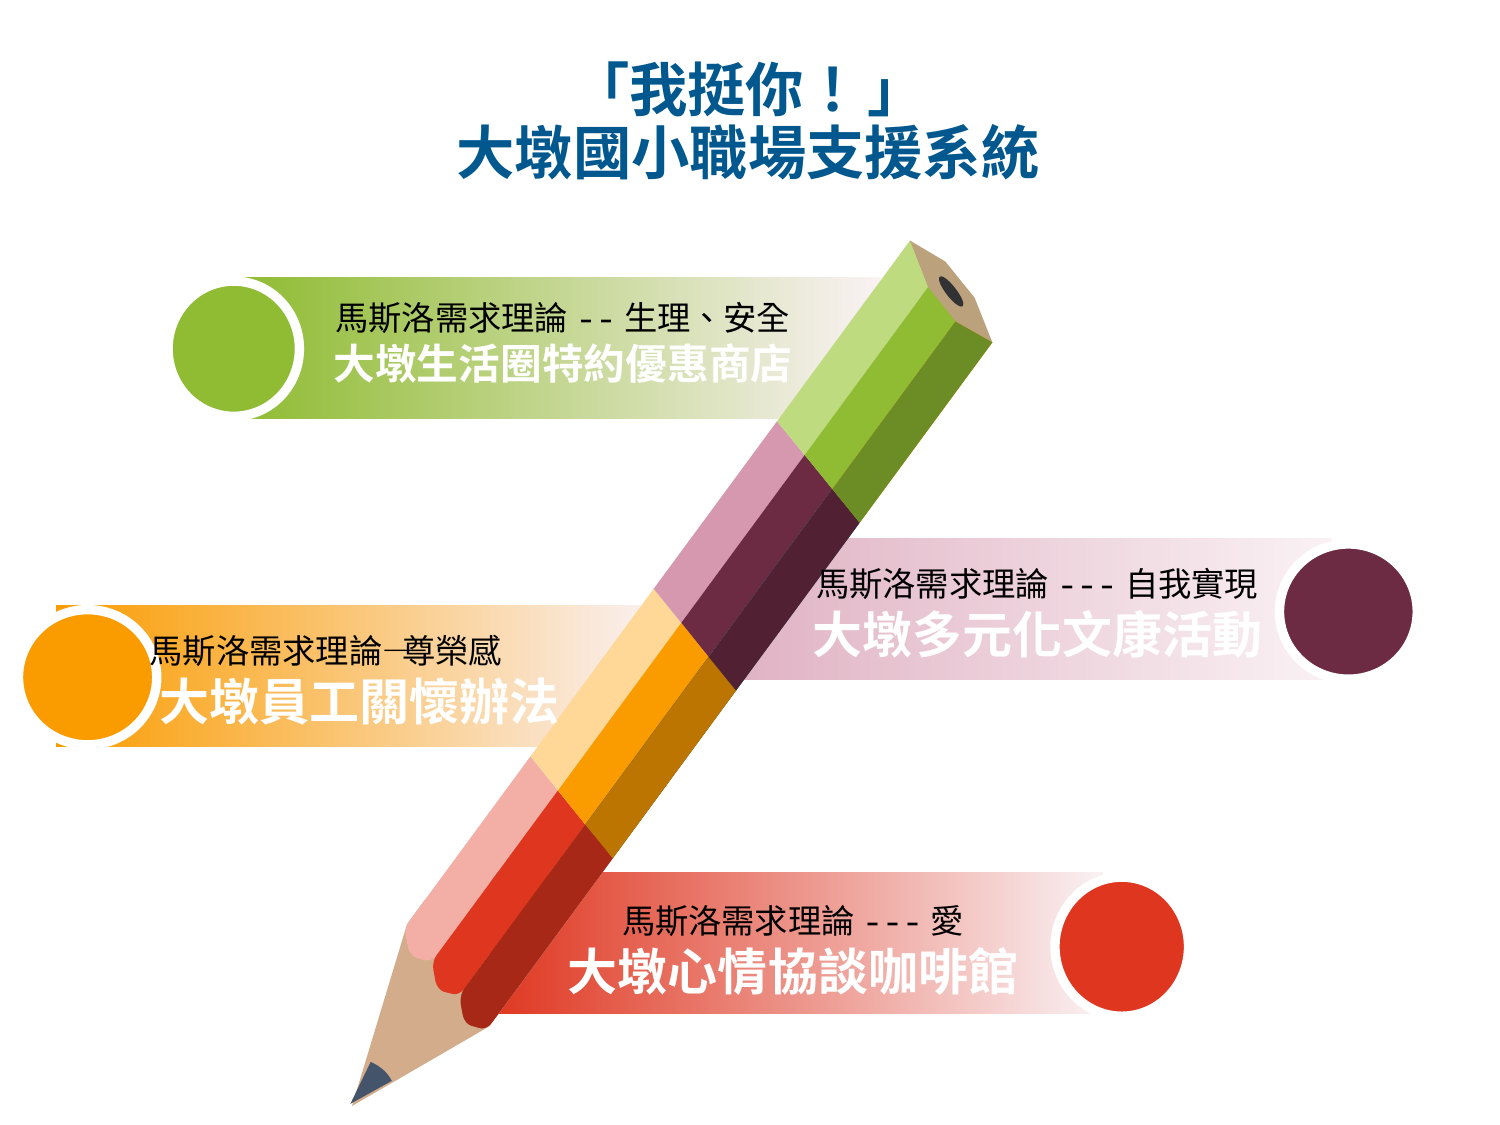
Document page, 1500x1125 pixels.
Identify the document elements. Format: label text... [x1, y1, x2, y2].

text_box 馬斯洛需求理論---自我實現 大墩多元化文康活動 [781, 555, 1294, 725]
text_box [18, 240, 1418, 1106]
text_box 「我挺你!」 大墩國小職場支援系統 [101, 40, 1396, 196]
text_box 馬斯洛需求理論--生理、安全 大墩生活圈特約優惠商店 [292, 289, 834, 459]
text_box 馬斯洛需求理論—尊榮感 大墩員工關懷辦法 [103, 622, 616, 792]
text_box 馬斯洛需求理論---愛 大墩心情協談咖啡館 [536, 892, 1050, 1062]
